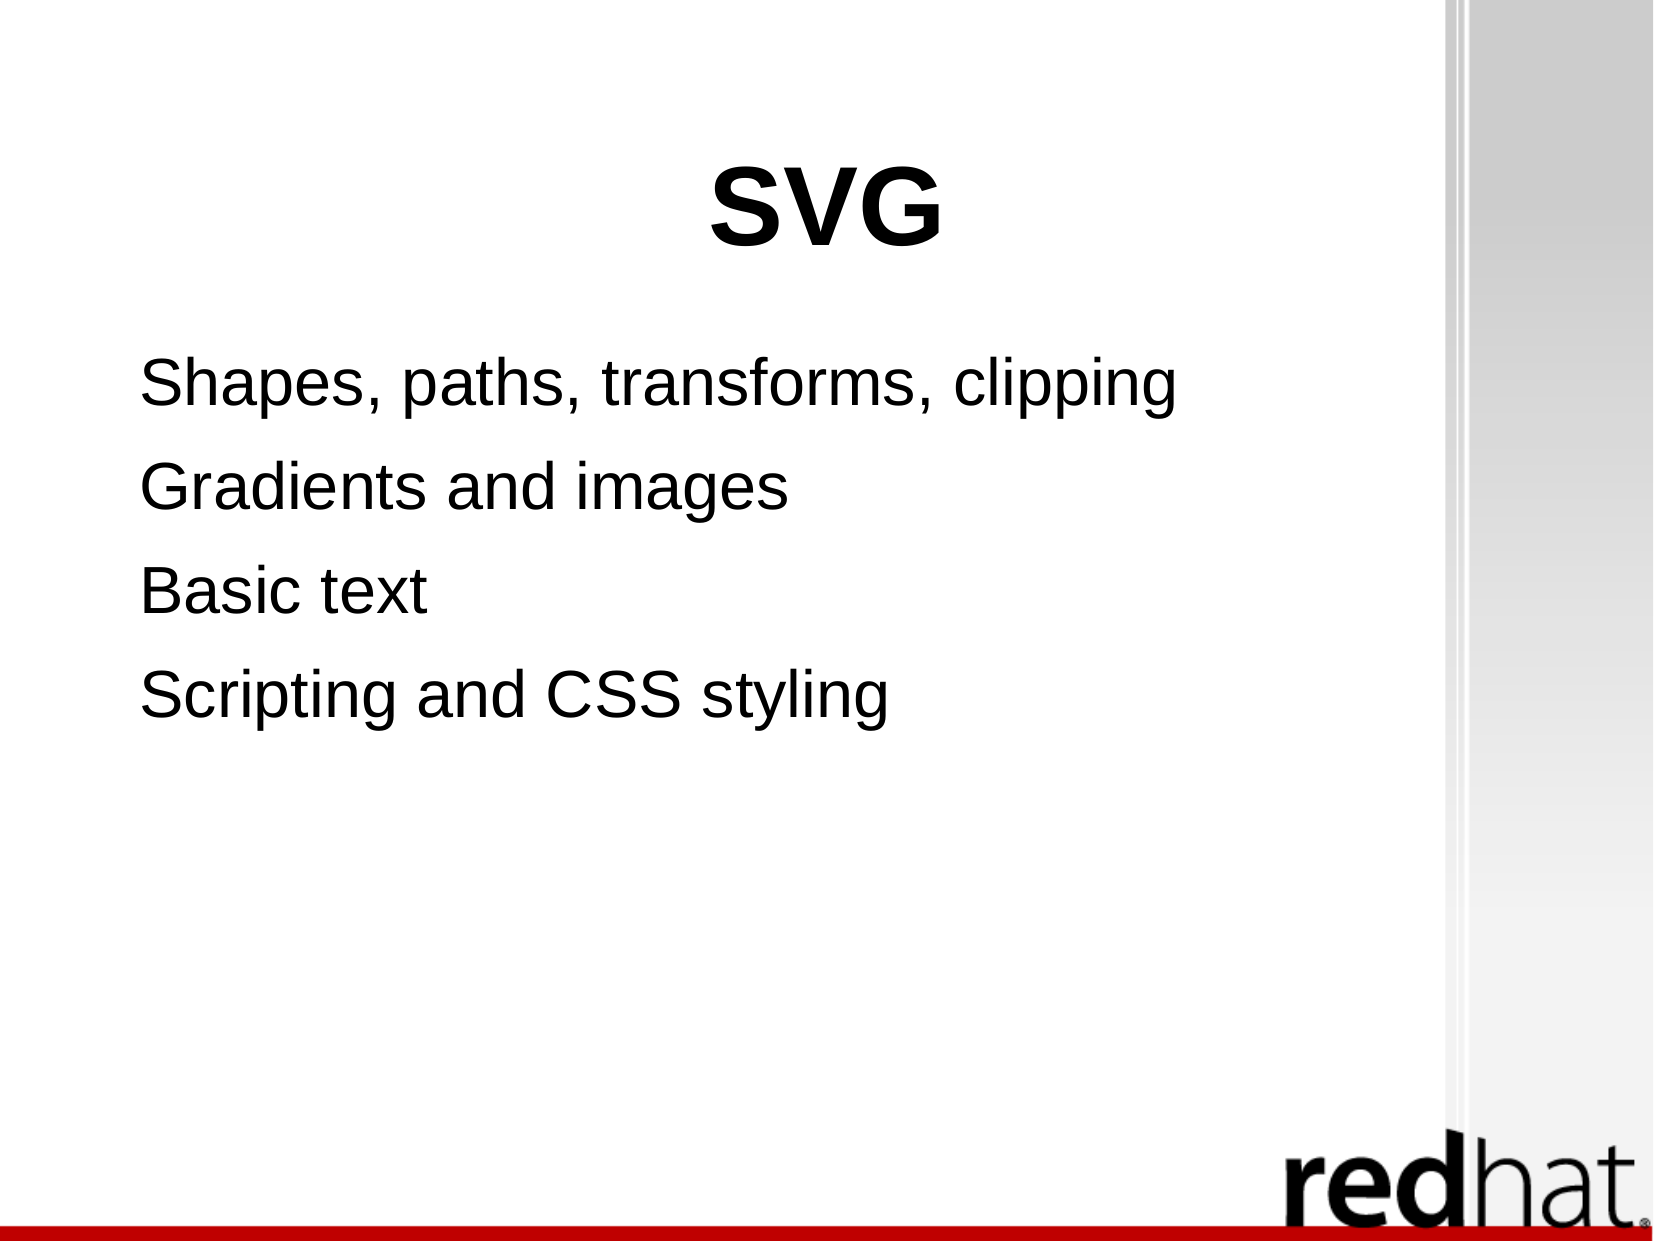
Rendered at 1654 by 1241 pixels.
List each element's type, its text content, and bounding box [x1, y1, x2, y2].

list Shapes, paths, transforms, clipping Gradients and images Basic text Scripting and CSS styling [121, 344, 1533, 1127]
title SVG [121, 102, 1533, 311]
picture [0, 0, 1654, 1241]
